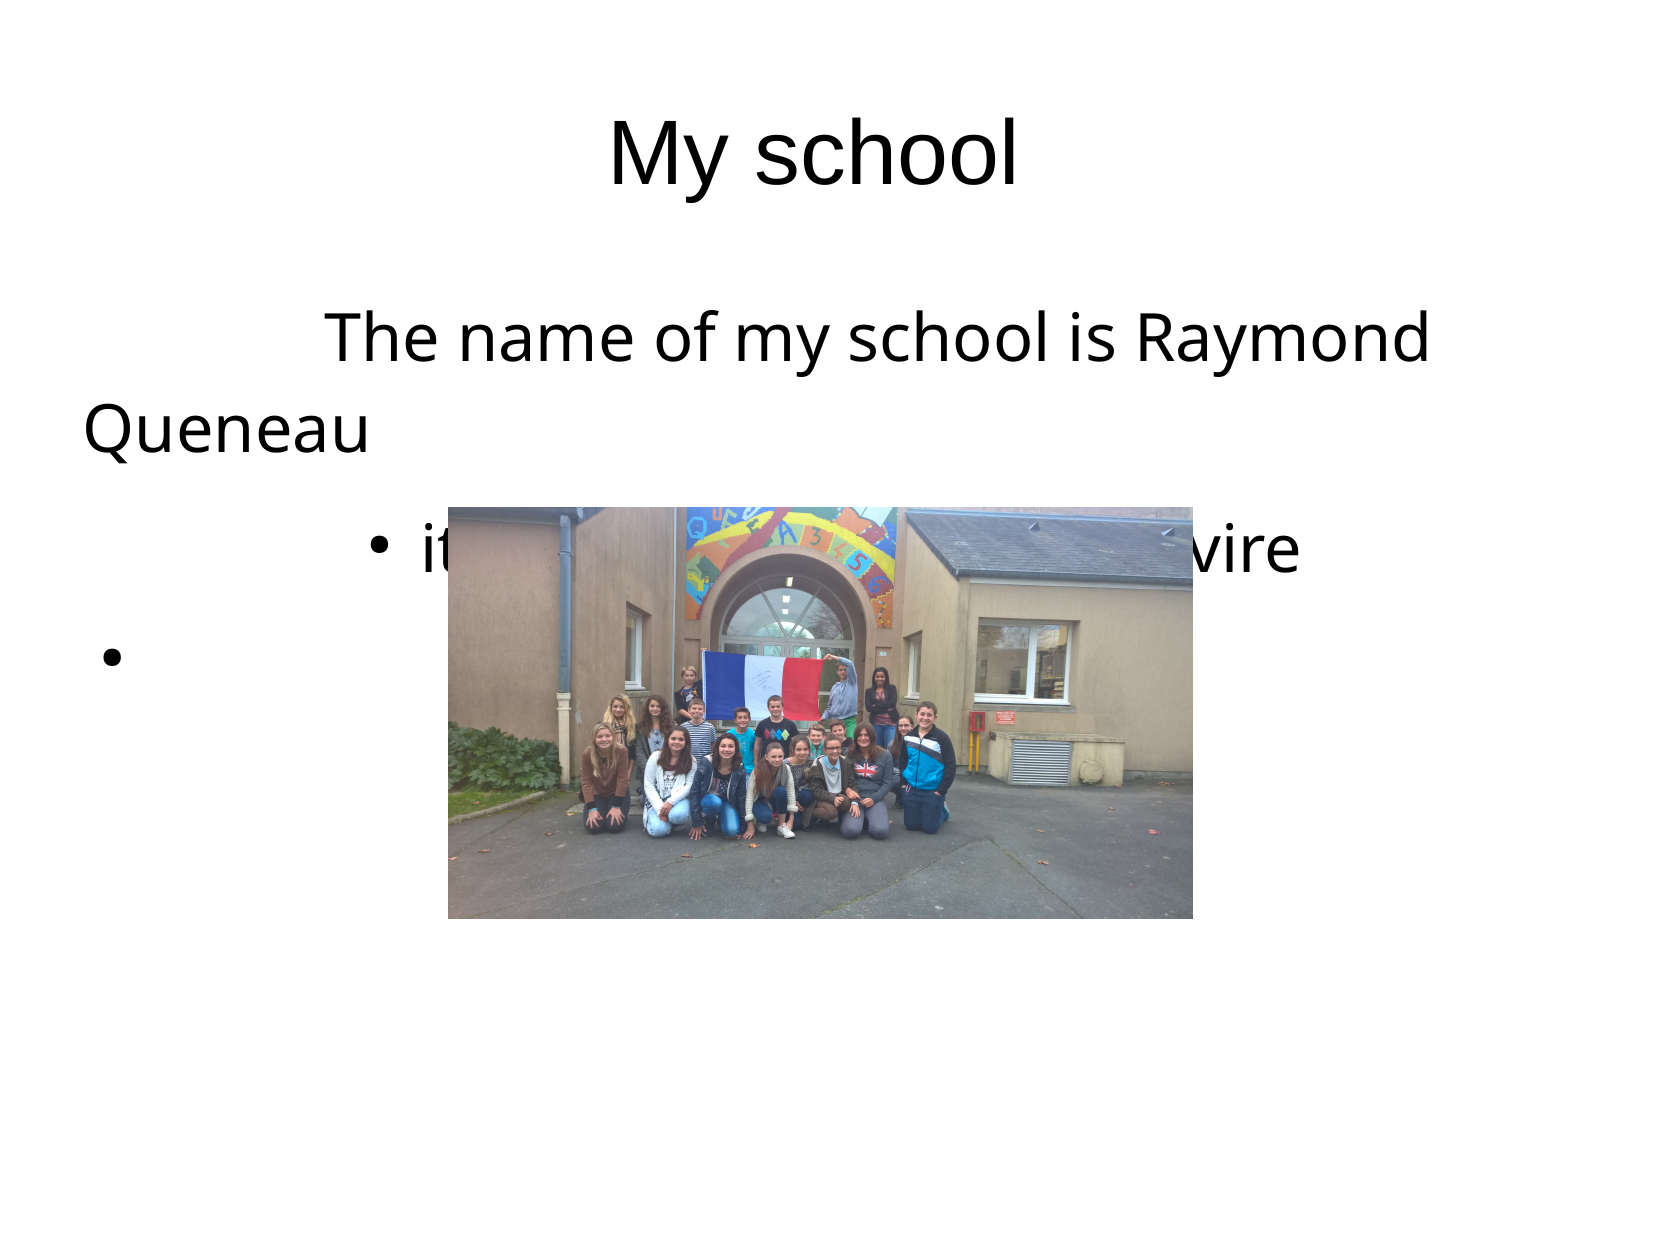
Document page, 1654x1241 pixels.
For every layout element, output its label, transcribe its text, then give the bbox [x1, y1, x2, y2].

list The name of my school is Raymond Queneau it is situated in tessy sur vire [82, 290, 1571, 1010]
picture [448, 507, 1193, 919]
title My school [82, 49, 1571, 257]
